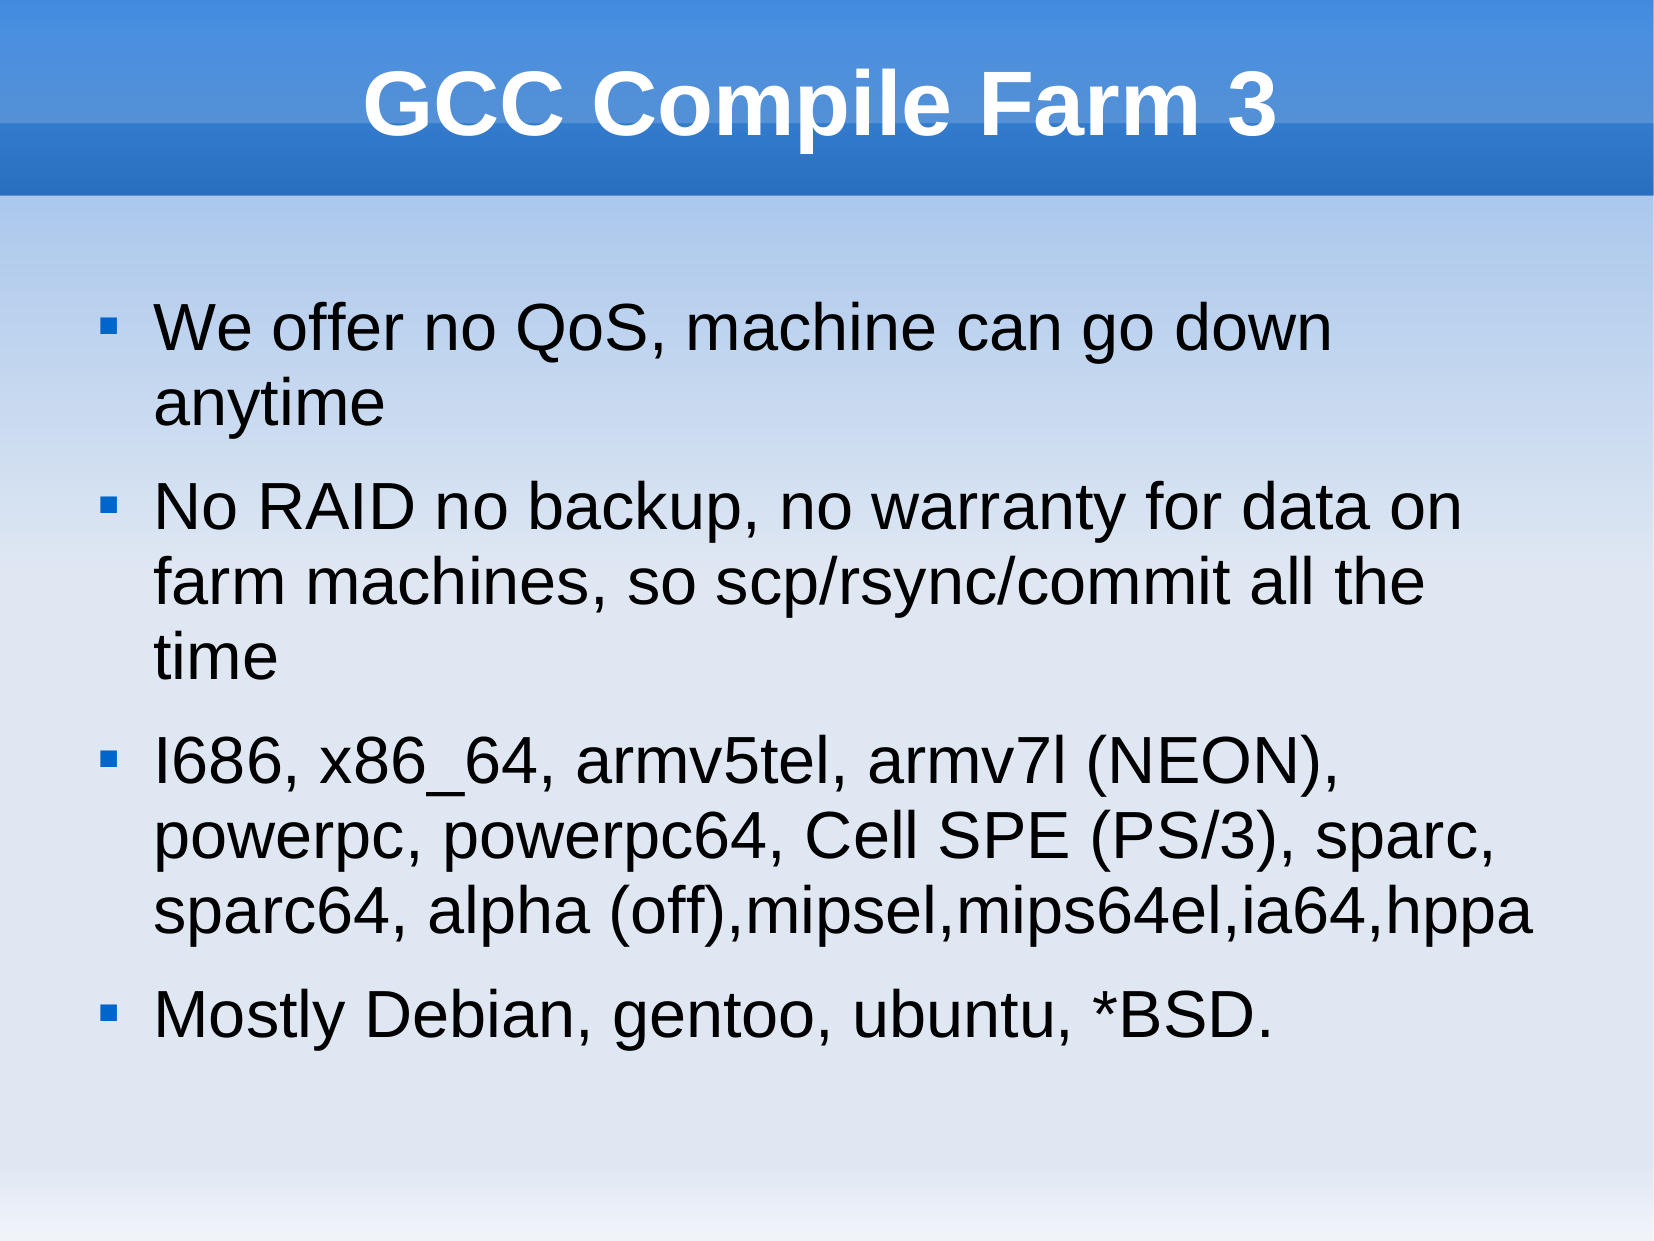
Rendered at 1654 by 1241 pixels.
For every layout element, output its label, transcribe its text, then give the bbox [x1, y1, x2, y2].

picture [0, 0, 1654, 1241]
title GCC Compile Farm 3 [76, 7, 1565, 200]
list We offer no QoS, machine can go down anytime No RAID no backup, no warranty for data on farm machines, so scp/rsync/commit all the time I686, x86_64, armv5tel, armv7l (NEON), powerpc, powerpc64, Cell SPE (PS/3), sparc, sparc64, alpha (off),mipsel,mips64el,ia64,hppa Mostly Debian, gentoo, ubuntu, *BSD. [82, 290, 1571, 1094]
